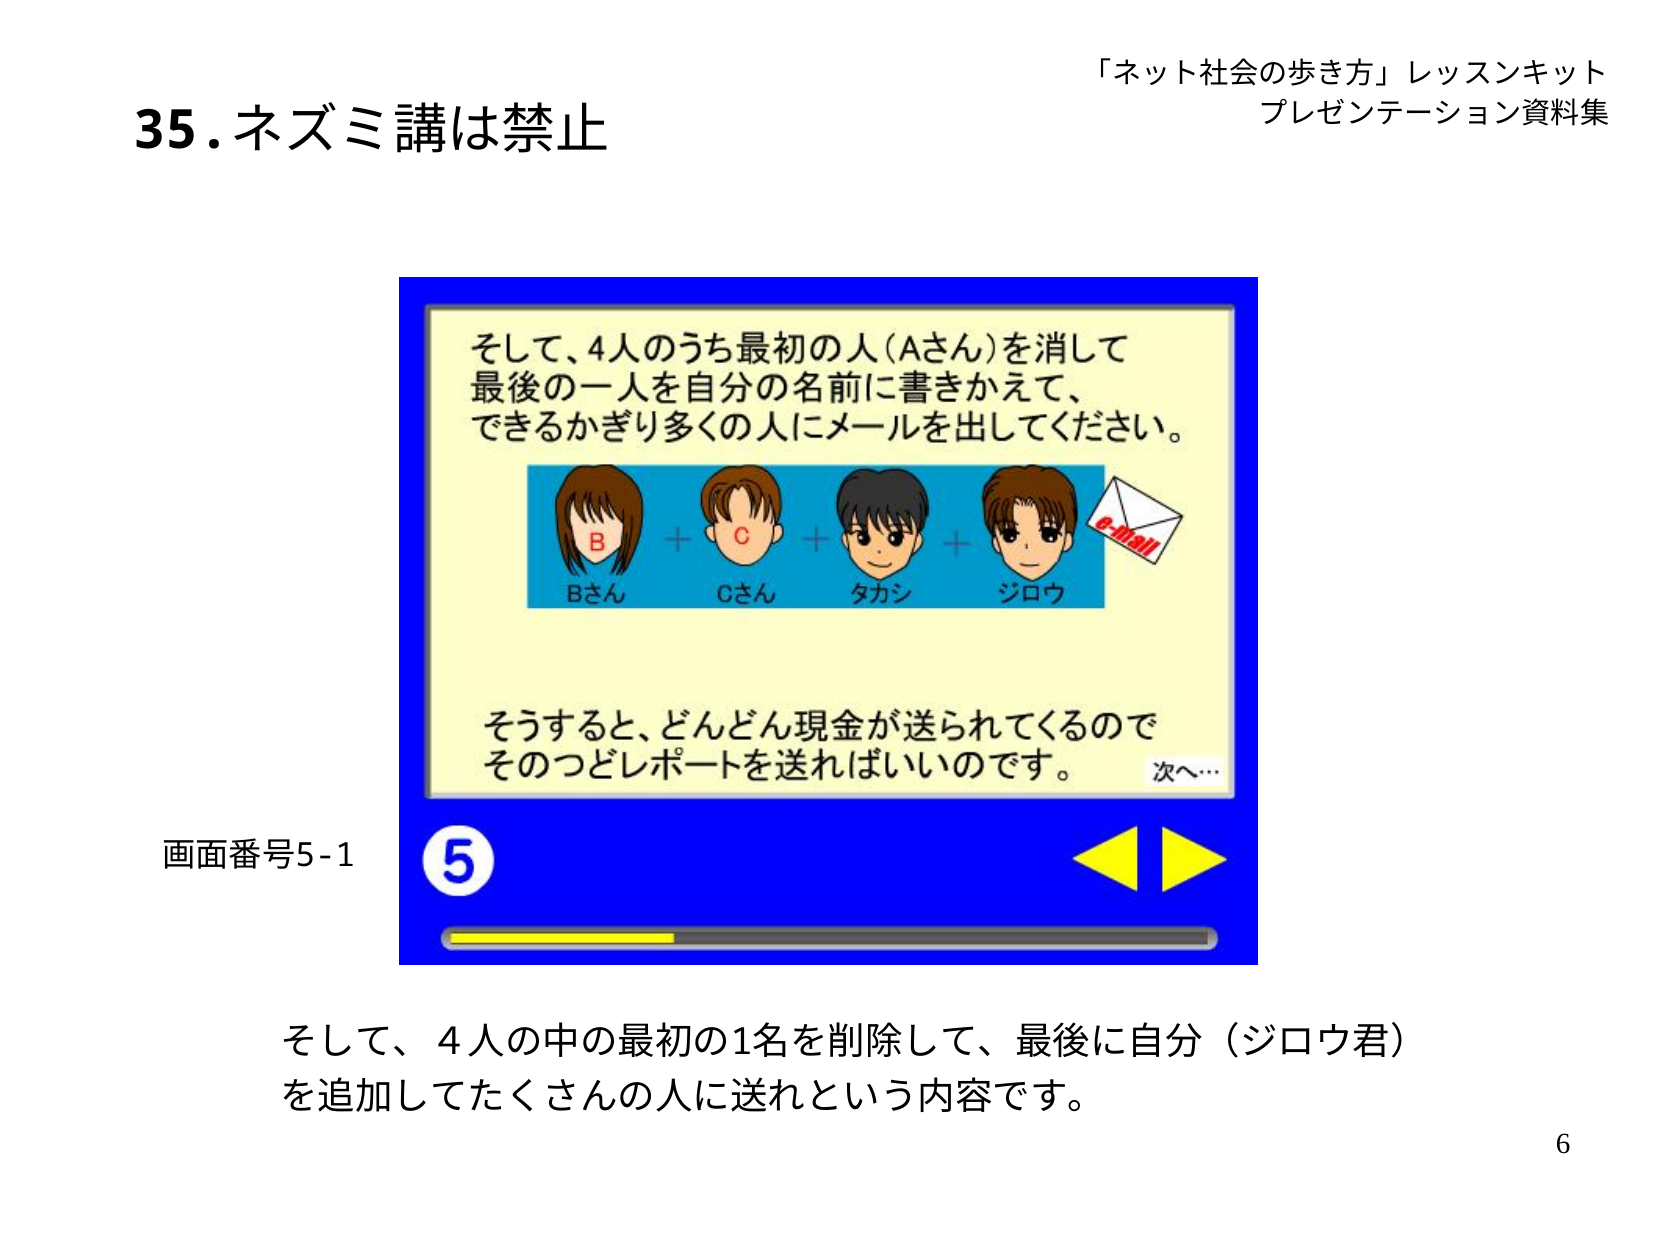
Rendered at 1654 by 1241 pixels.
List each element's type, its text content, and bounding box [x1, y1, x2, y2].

text_box 35.ネズミ講は禁止 [118, 88, 1241, 169]
text_box 「ネット社会の歩き方」レッスンキット プレゼンテーション資料集 [1062, 44, 1625, 139]
picture [399, 277, 1258, 965]
text_box 画面番号5-1 [147, 826, 384, 882]
text_box そして、４人の中の最初の1名を削除して、最後に自分（ジロウ君）を追加してたくさんの人に送れという内容です。 [265, 1003, 1447, 1128]
